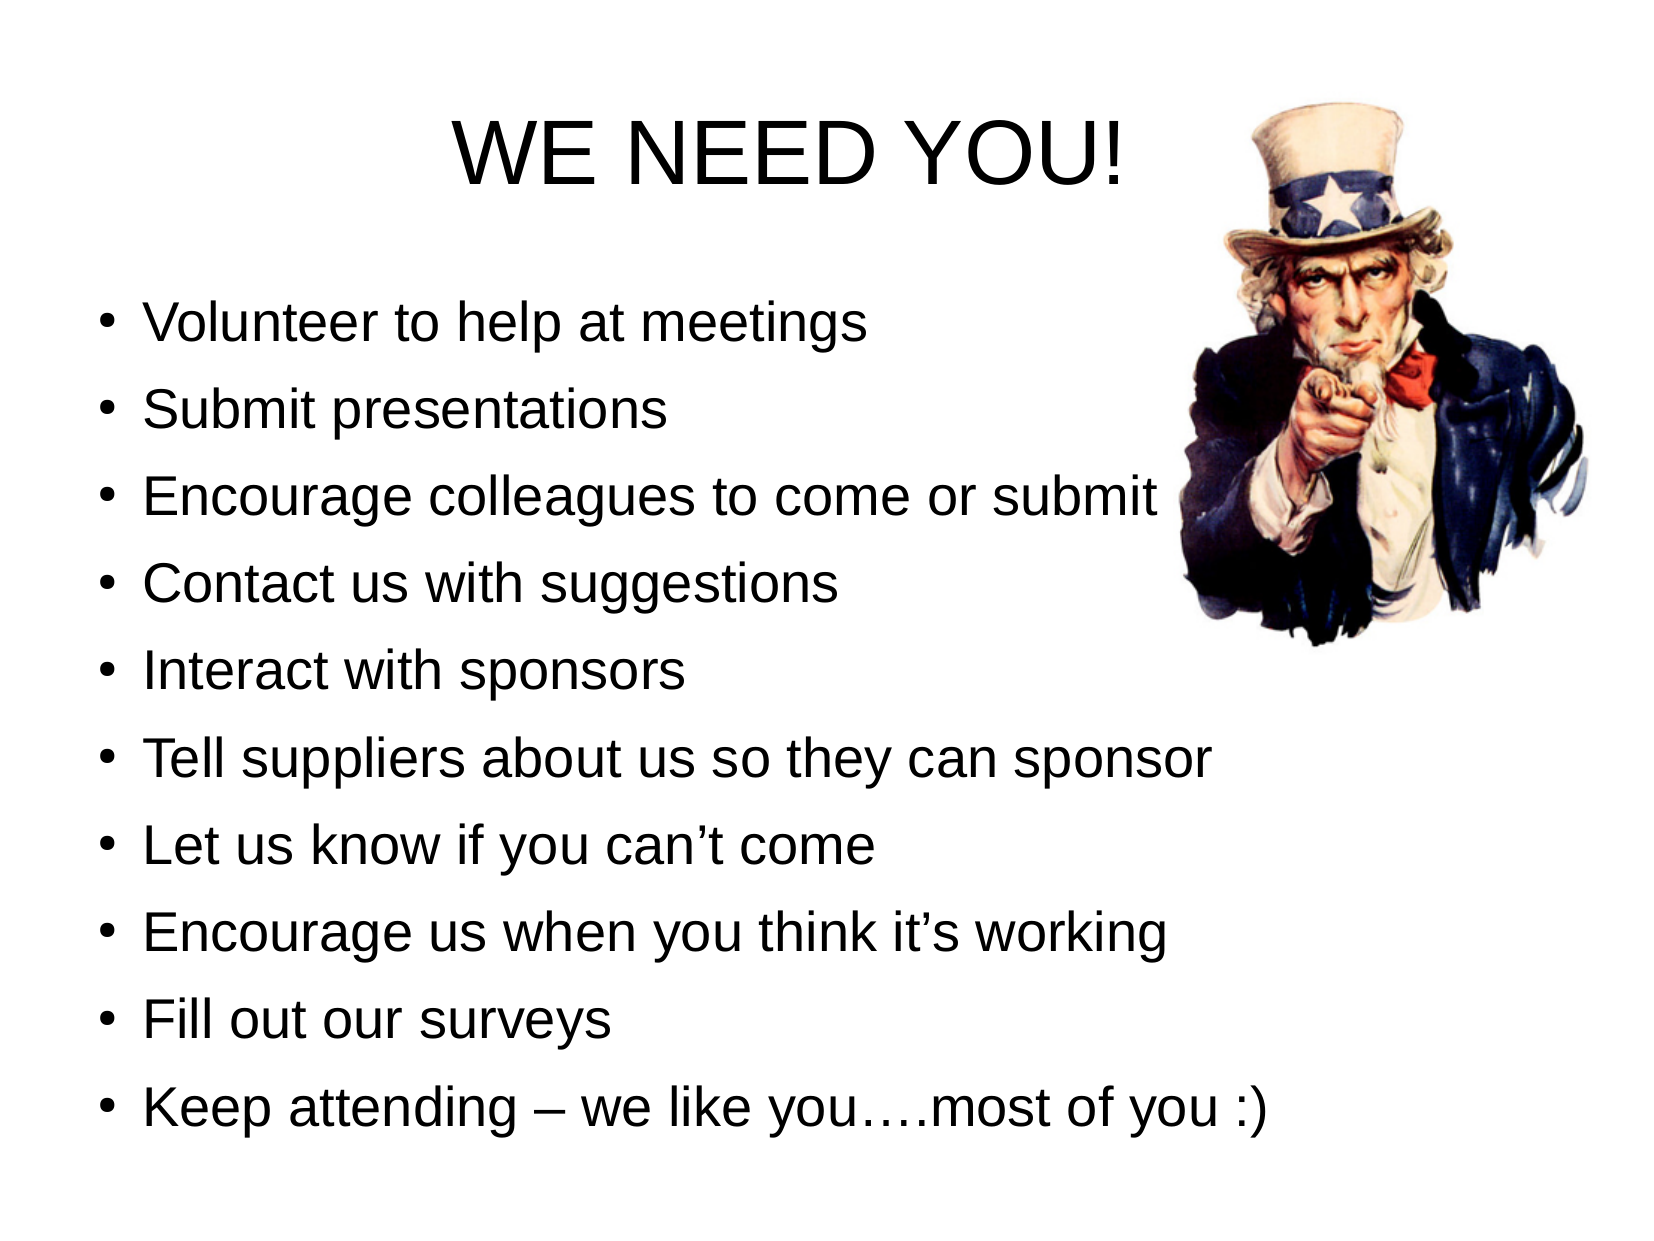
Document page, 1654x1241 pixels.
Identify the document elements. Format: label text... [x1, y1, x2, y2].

picture [1173, 91, 1596, 661]
title WE NEED YOU! [82, 49, 1571, 257]
list Volunteer to help at meetings Submit presentations Encourage colleagues to come or submit Contact us with suggestions Interact with sponsors Tell suppliers about us so they can sponsor Let us know if you can’t come Encourage us when you think it’s working Fill out our surveys Keep attending – we like you….most of you :) [82, 290, 1571, 1141]
